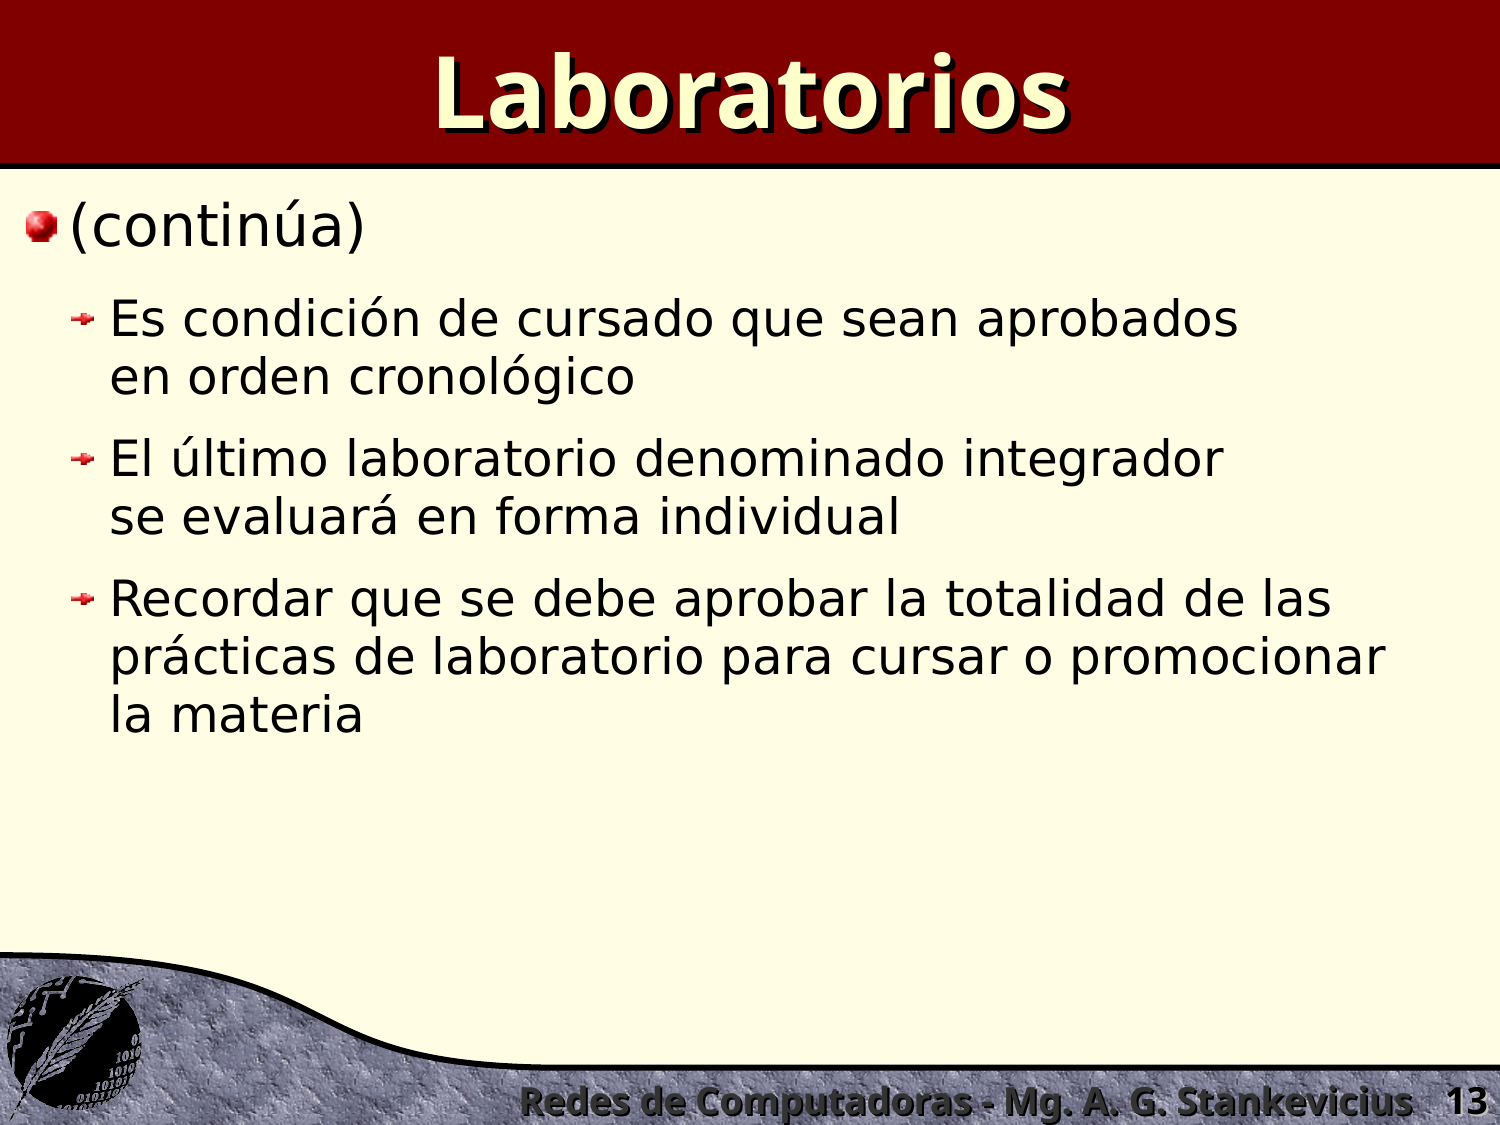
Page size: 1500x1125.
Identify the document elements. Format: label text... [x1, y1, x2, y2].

title Laboratorios [15, 5, 1485, 160]
picture [790, 1100, 795, 1110]
picture [0, 959, 1500, 1125]
picture [1047, 1100, 1054, 1110]
list (continúa) Es condición de cursado que sean aprobados en orden cronológico El último laboratorio denominado integrador se evaluará en forma individual Recordar que se debe aprobar la totalidad de las prácticas de laboratorio para cursar o promocionar la materia [11, 192, 1486, 845]
